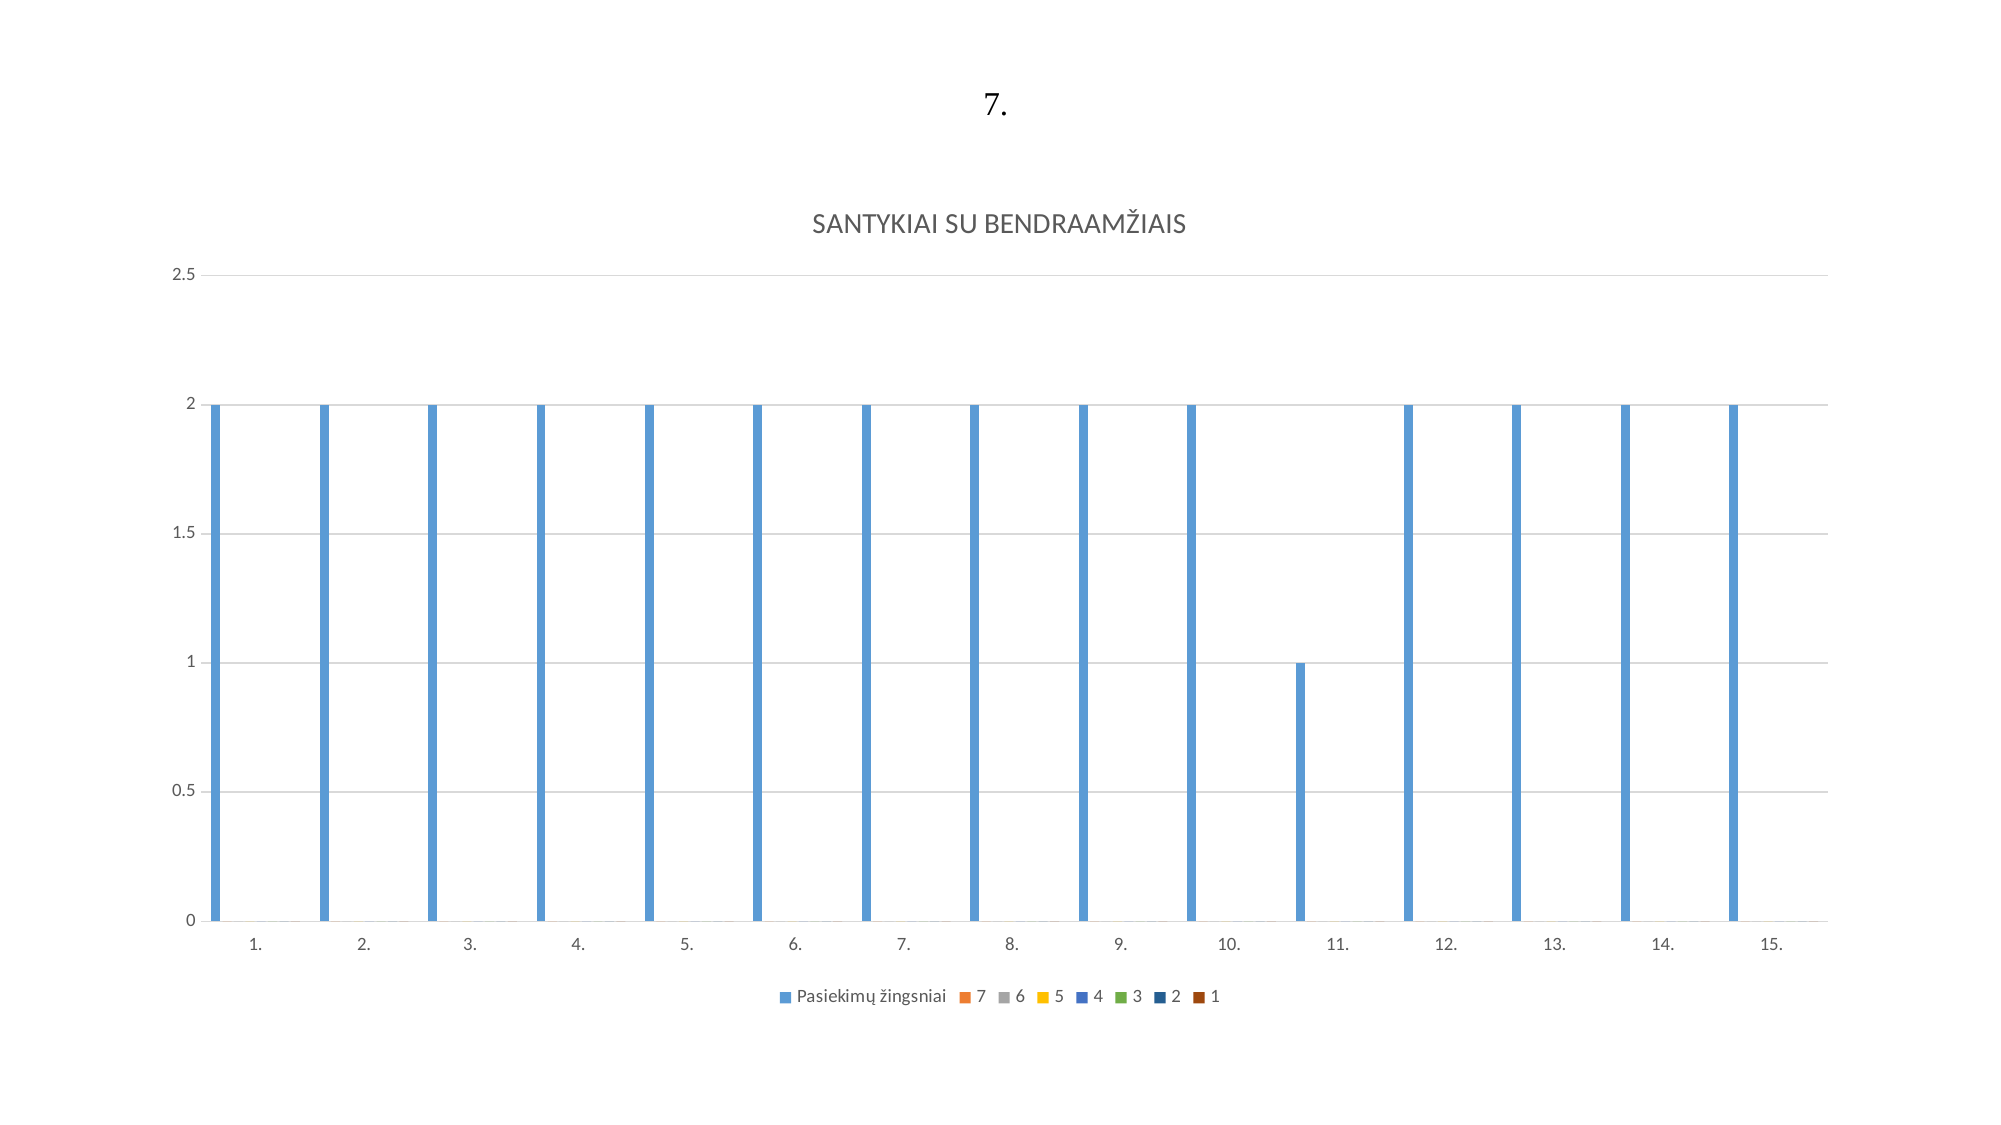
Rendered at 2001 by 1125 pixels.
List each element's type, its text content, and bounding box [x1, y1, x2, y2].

title 7. [137, 59, 1863, 150]
chart [137, 177, 1863, 1014]
